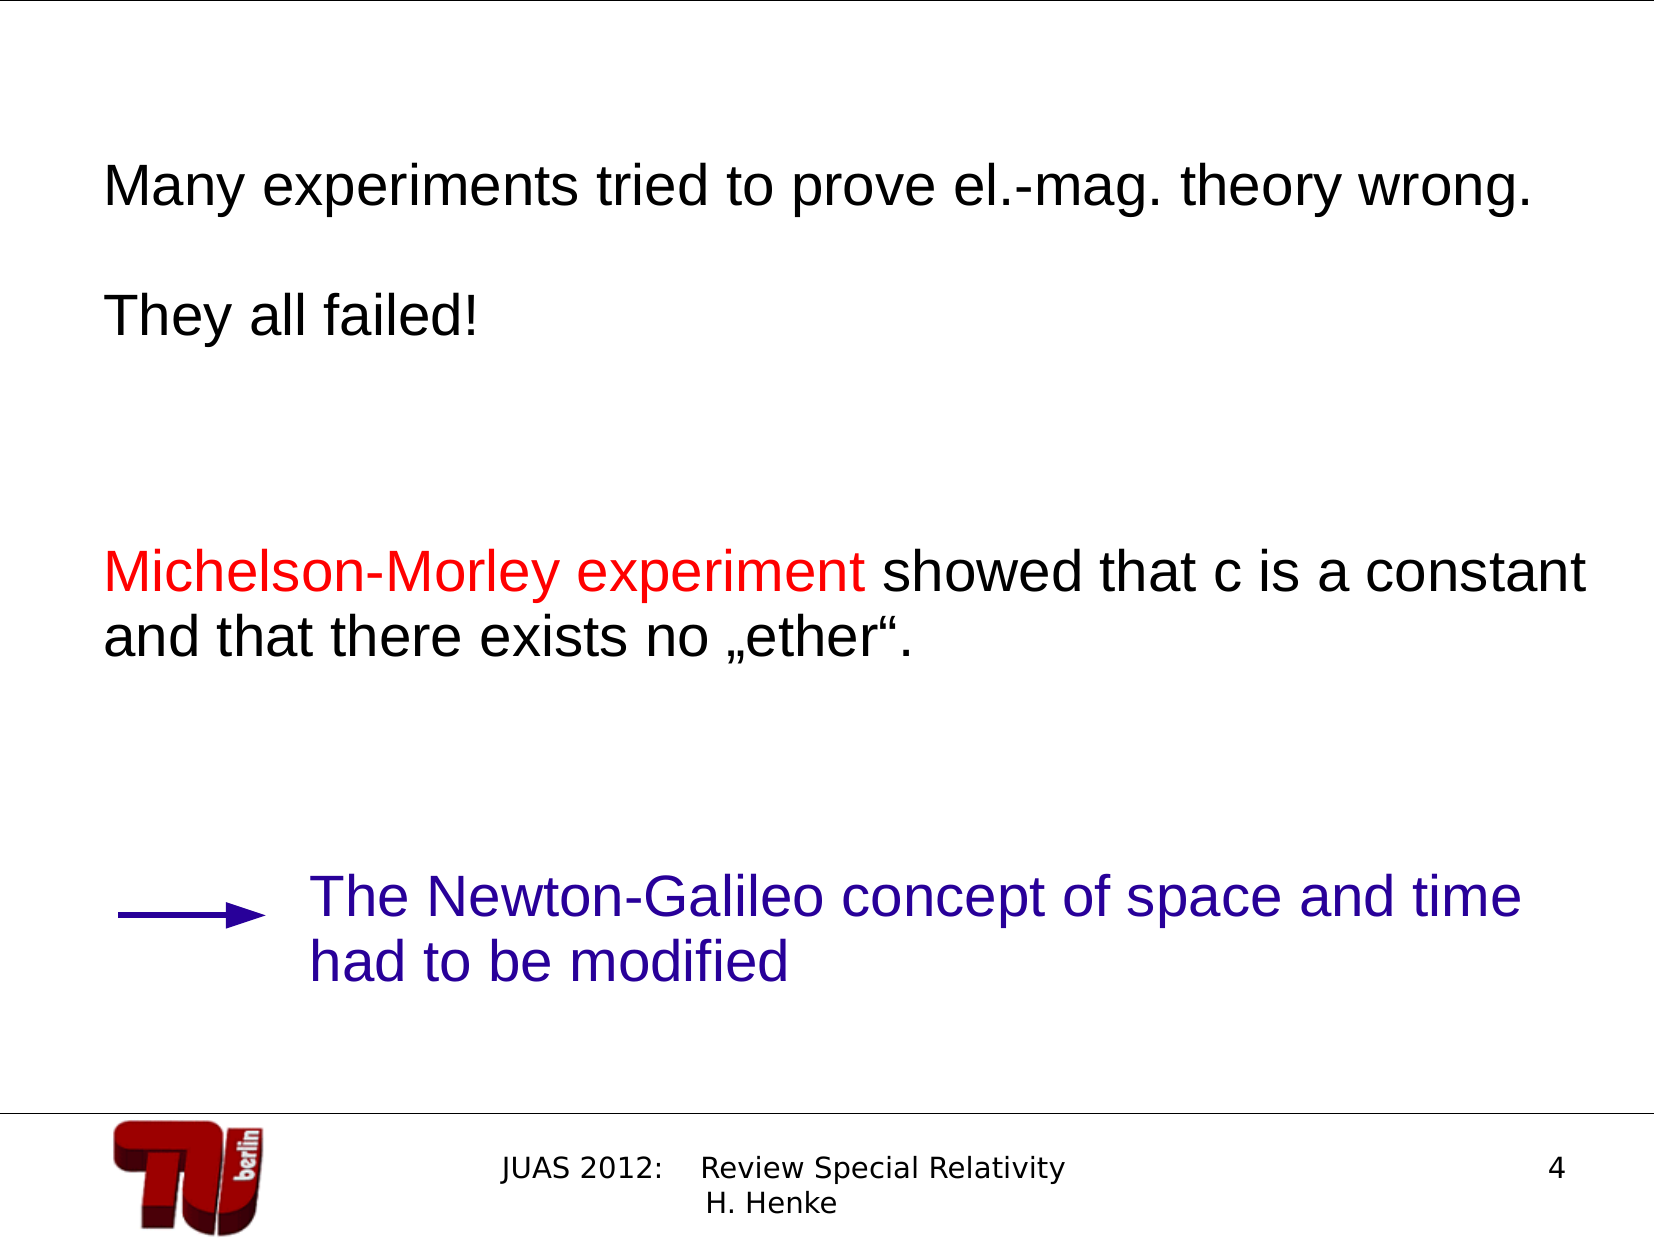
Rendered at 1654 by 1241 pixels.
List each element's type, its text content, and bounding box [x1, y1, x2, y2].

picture [112, 1119, 265, 1238]
text_box Michelson-Morley experiment showed that c is a constant and that there exists no „ether“. [88, 531, 1625, 676]
text_box Many experiments tried to prove el.-mag. theory wrong. They all failed! [88, 145, 1565, 355]
text_box The Newton-Galileo concept of space and time had to be modified [295, 856, 1595, 1001]
